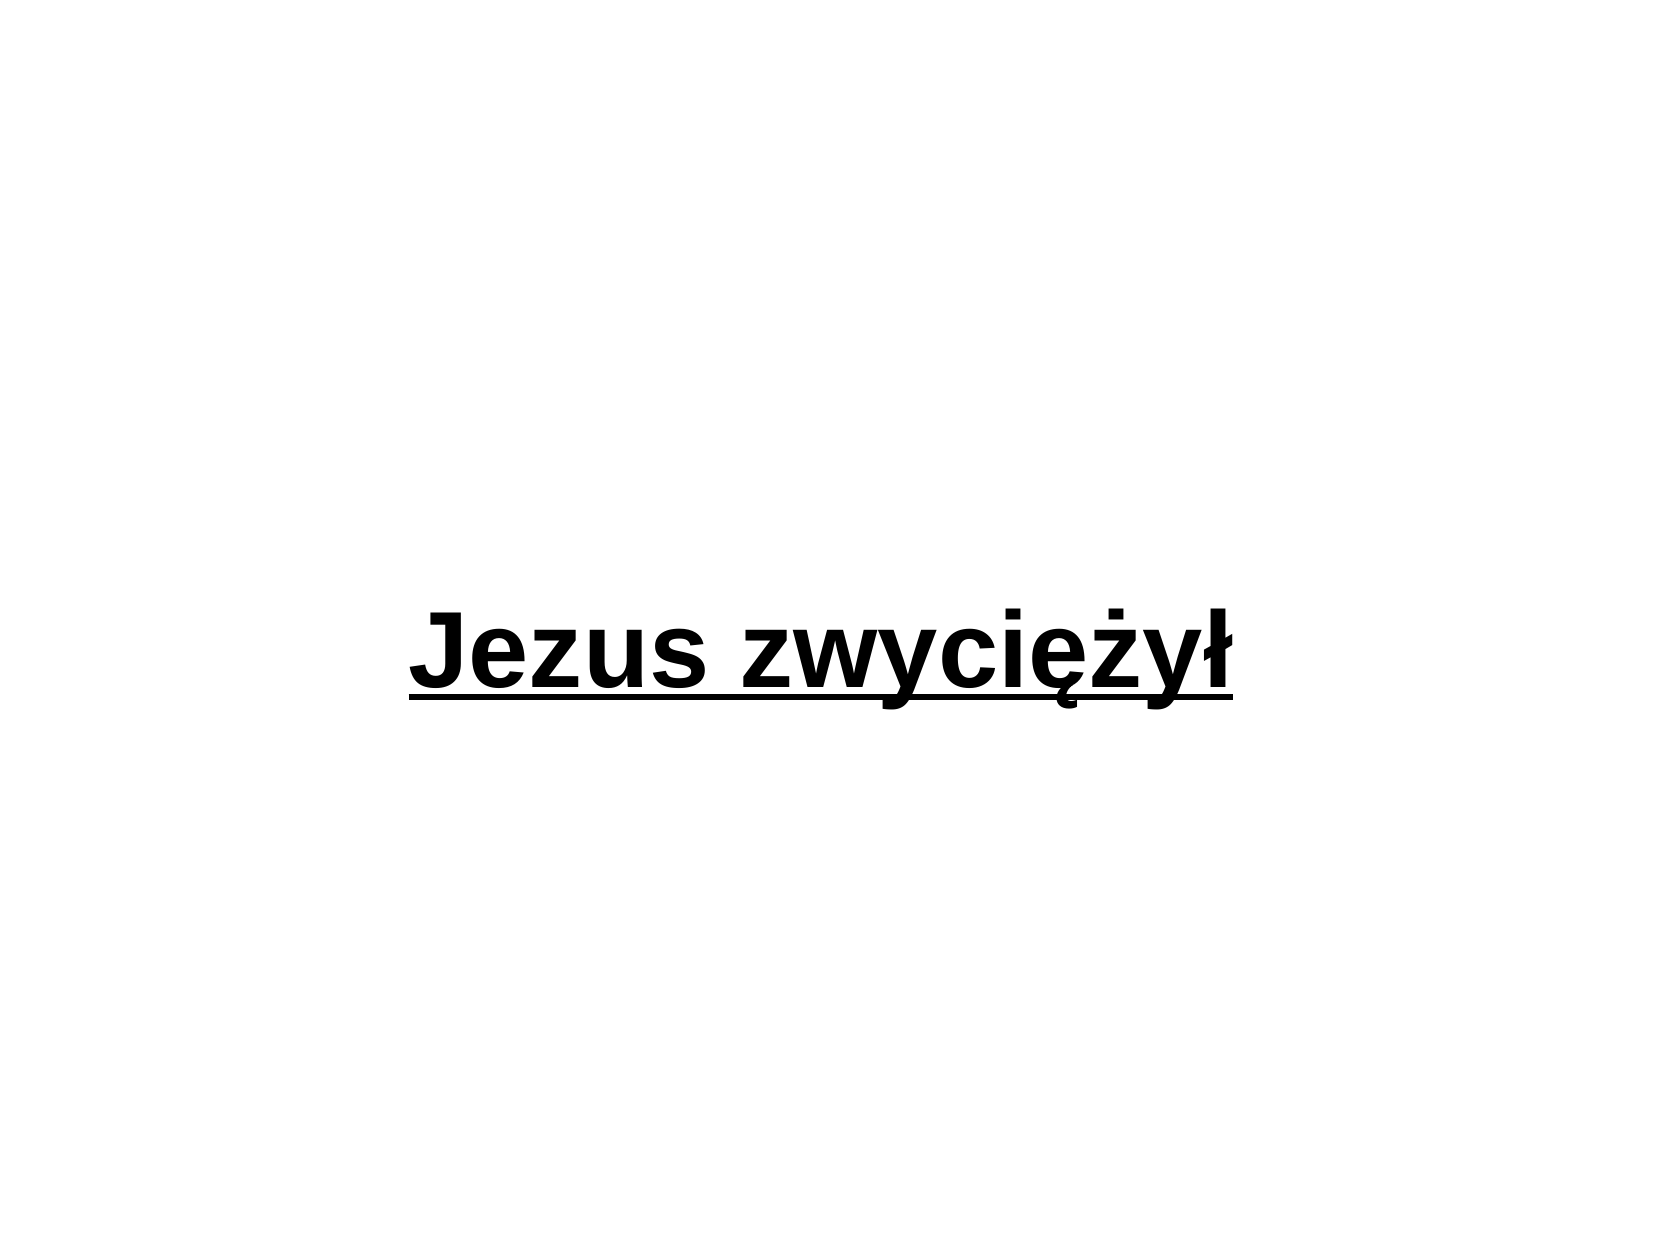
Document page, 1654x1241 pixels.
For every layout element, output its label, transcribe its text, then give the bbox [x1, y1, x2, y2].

subtitle Jezus zwyciężył [0, 0, 1642, 1241]
